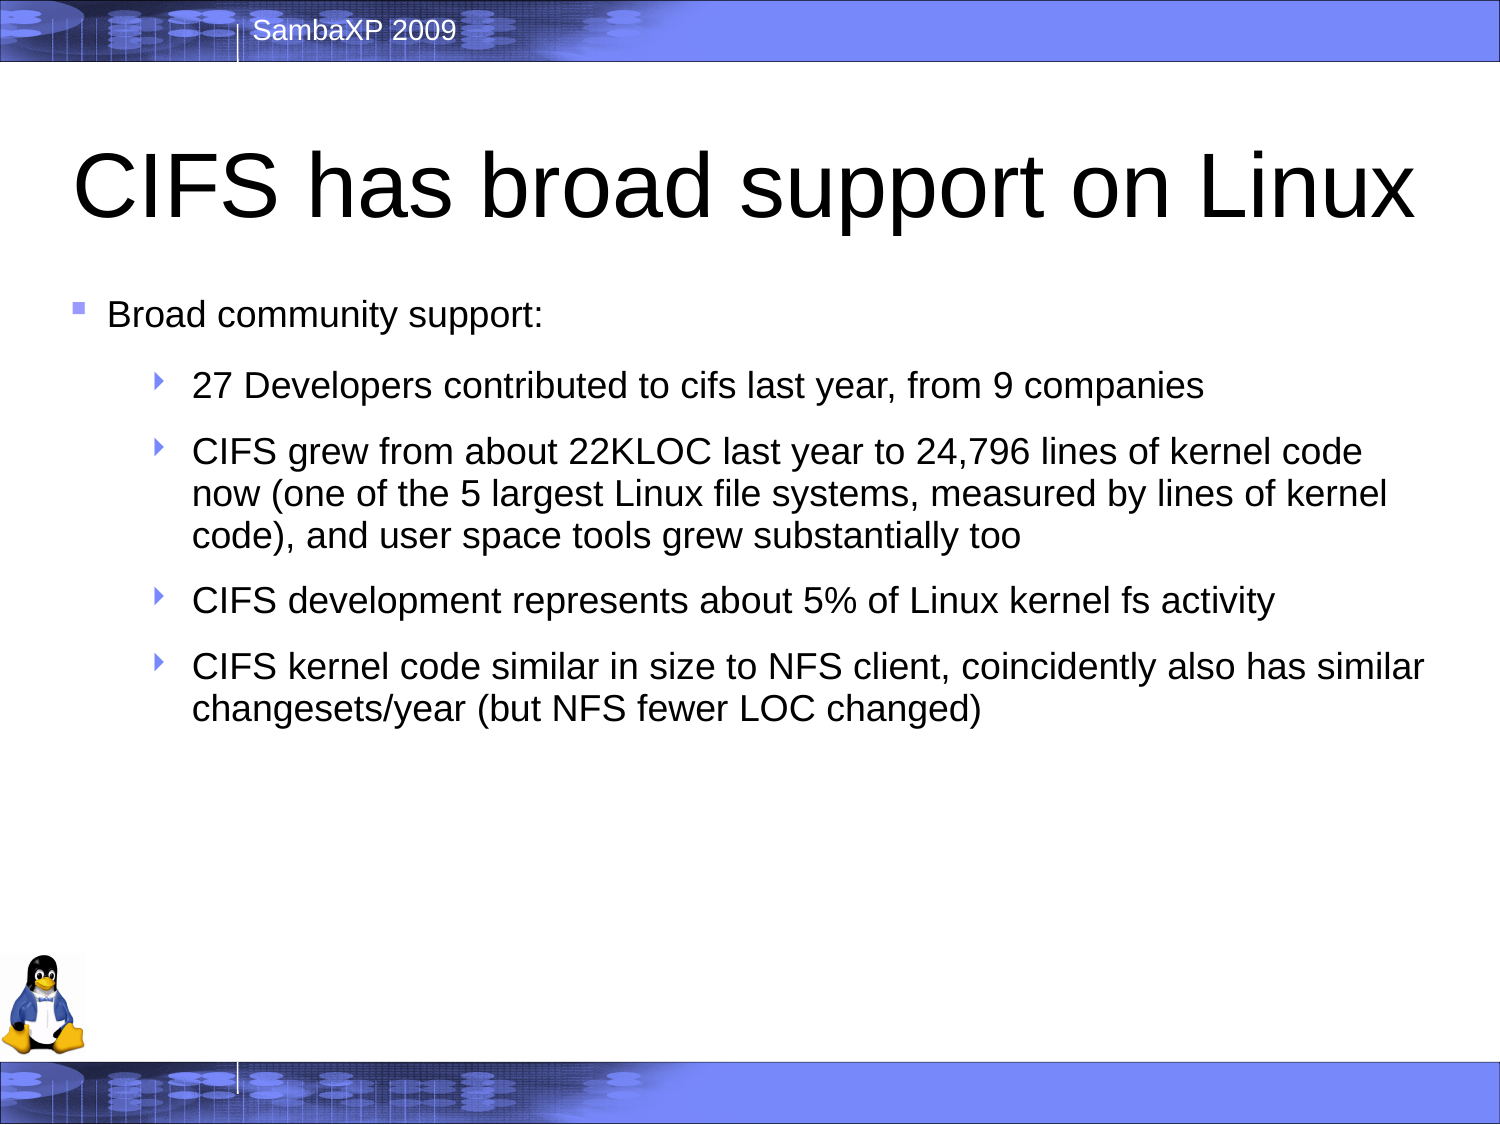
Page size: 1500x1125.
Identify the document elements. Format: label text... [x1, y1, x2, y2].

title CIFS has broad support on Linux [69, 134, 1422, 237]
picture [1, 1, 1499, 61]
list Broad community support: 27 Developers contributed to cifs last year, from 9 companies CIFS grew from about 22KLOC last year to 24,796 lines of kernel code now (one of the 5 largest Linux file systems, measured by lines of kernel code), and user space tools grew substantially too CIFS development represents about 5% of Linux kernel fs activity CIFS kernel code similar in size to NFS client, coincidently also has similar changesets/year (but NFS fewer LOC changed) [69, 293, 1432, 1021]
picture [1, 1063, 1499, 1123]
